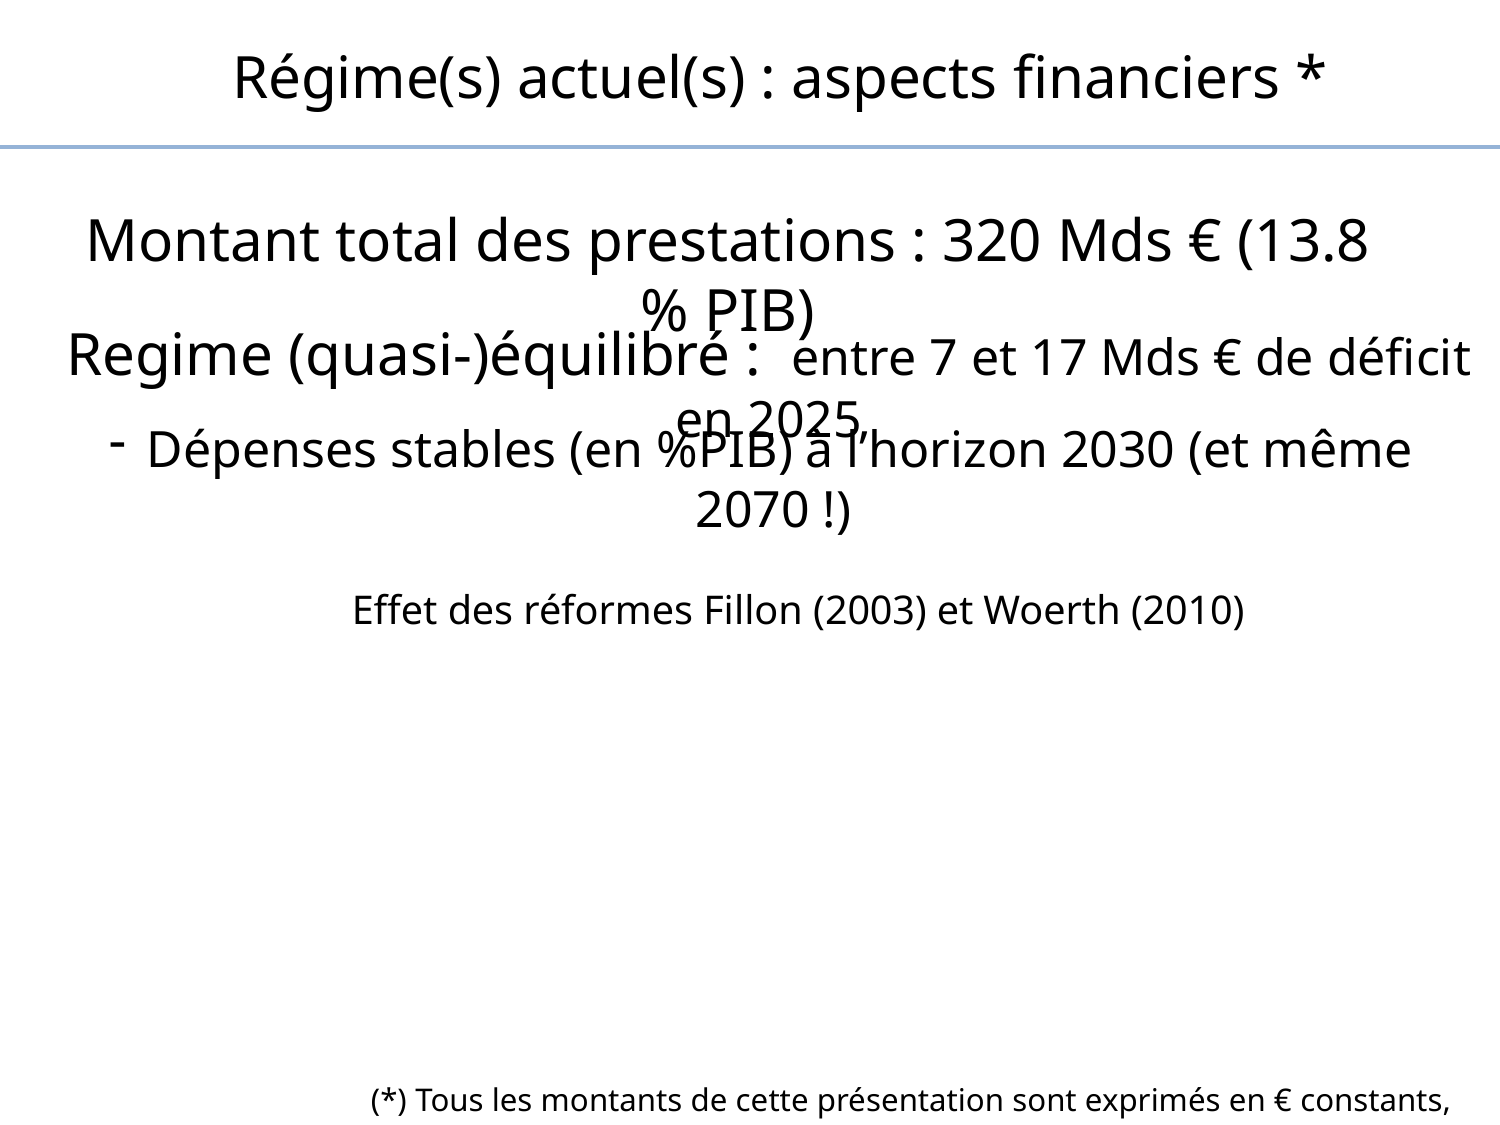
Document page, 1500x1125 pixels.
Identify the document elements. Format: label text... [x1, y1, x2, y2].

text_box Régime(s) actuel(s) : aspects financiers * [172, 32, 1403, 118]
text_box Regime (quasi-)équilibré : entre 7 et 17 Mds € de déficit en 2025 [52, 309, 1486, 455]
text_box Dépenses stables (en %PIB) à l’horizon 2030 (et même 2070 !) Effet des réformes Fillon (2003) et Woerth (2010) [75, 410, 1447, 698]
text_box Montant total des prestations : 320 Mds € (13.8 % PIB) [50, 195, 1406, 351]
text_box (*) Tous les montants de cette présentation sont exprimés en € constants, base 2018-2019 [325, 1073, 1499, 1125]
